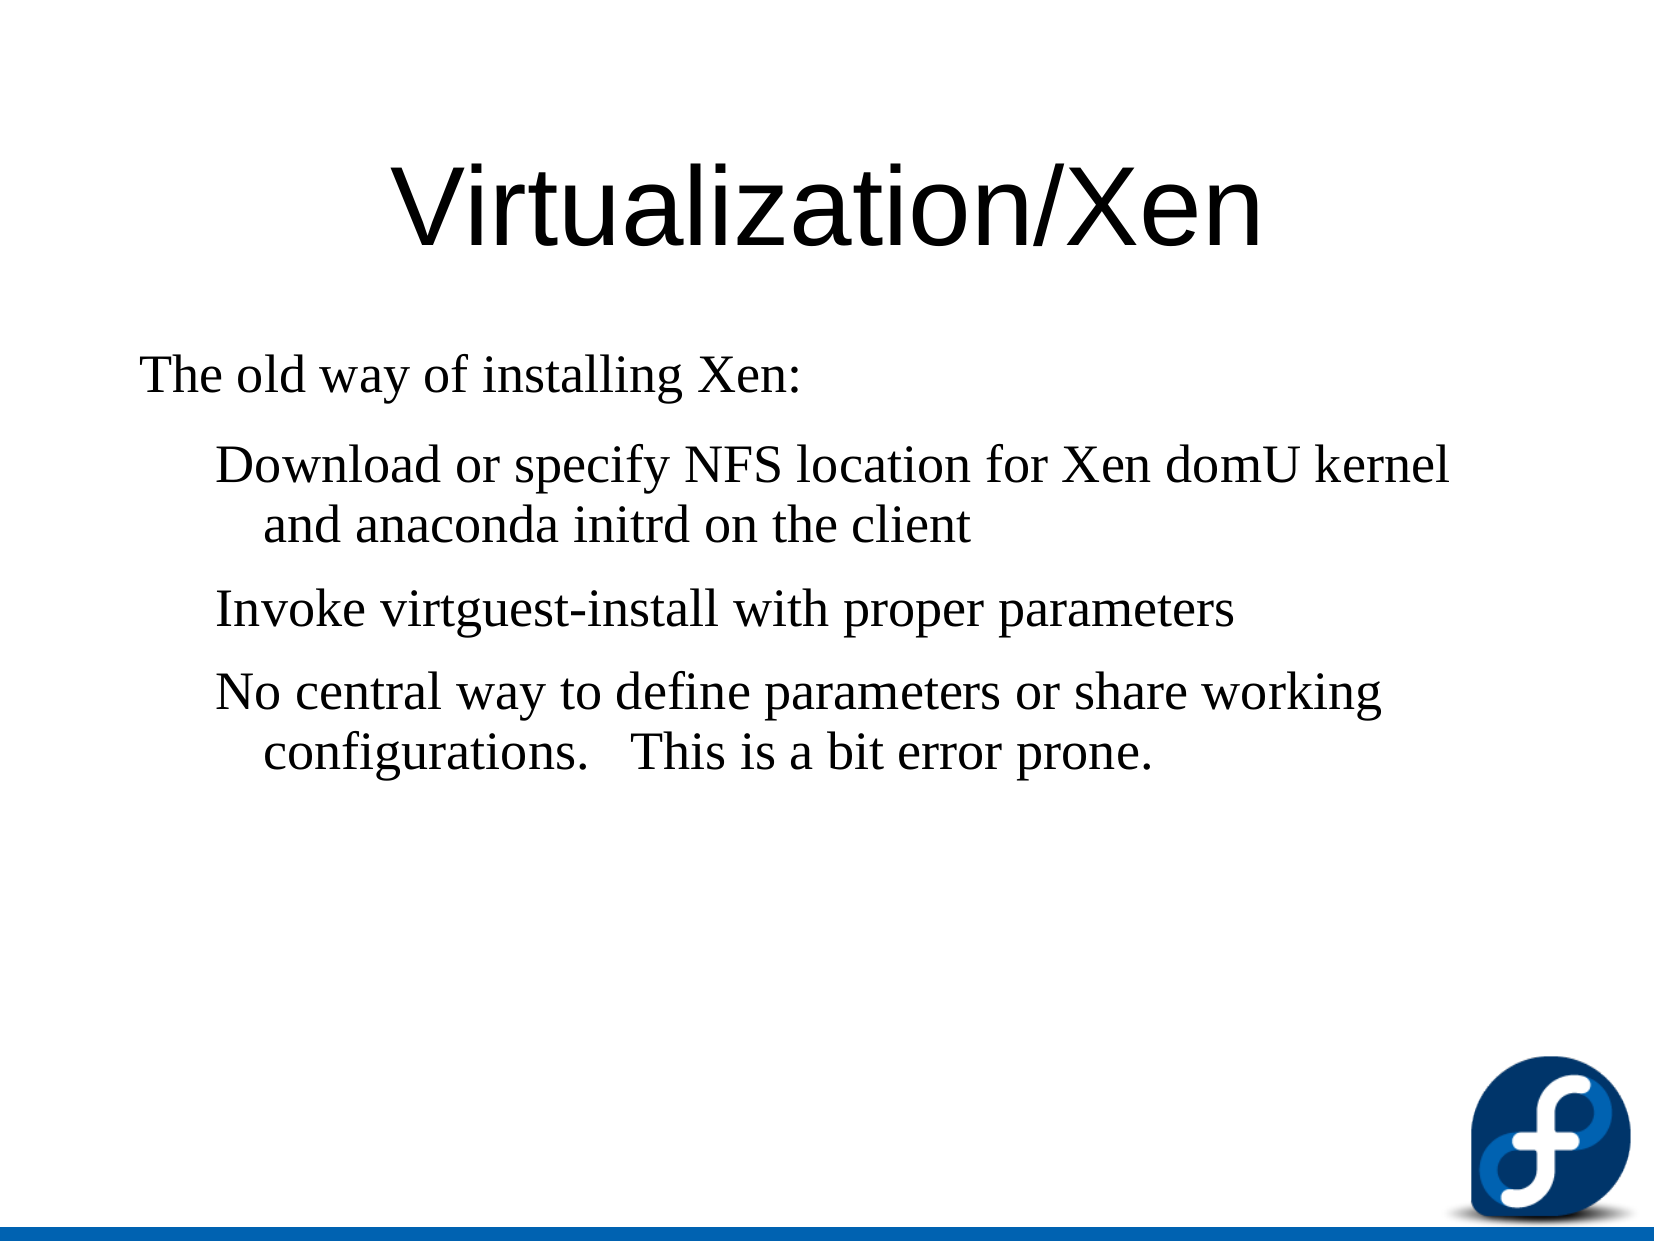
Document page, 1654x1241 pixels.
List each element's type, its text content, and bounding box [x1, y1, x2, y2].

picture [1438, 1055, 1645, 1229]
list The old way of installing Xen: Download or specify NFS location for Xen domU kernel and anaconda initrd on the client Invoke virtguest-install with proper parameters No central way to define parameters or share working configurations. This is a bit error prone. [121, 344, 1534, 1127]
title Virtualization/Xen [121, 102, 1534, 310]
